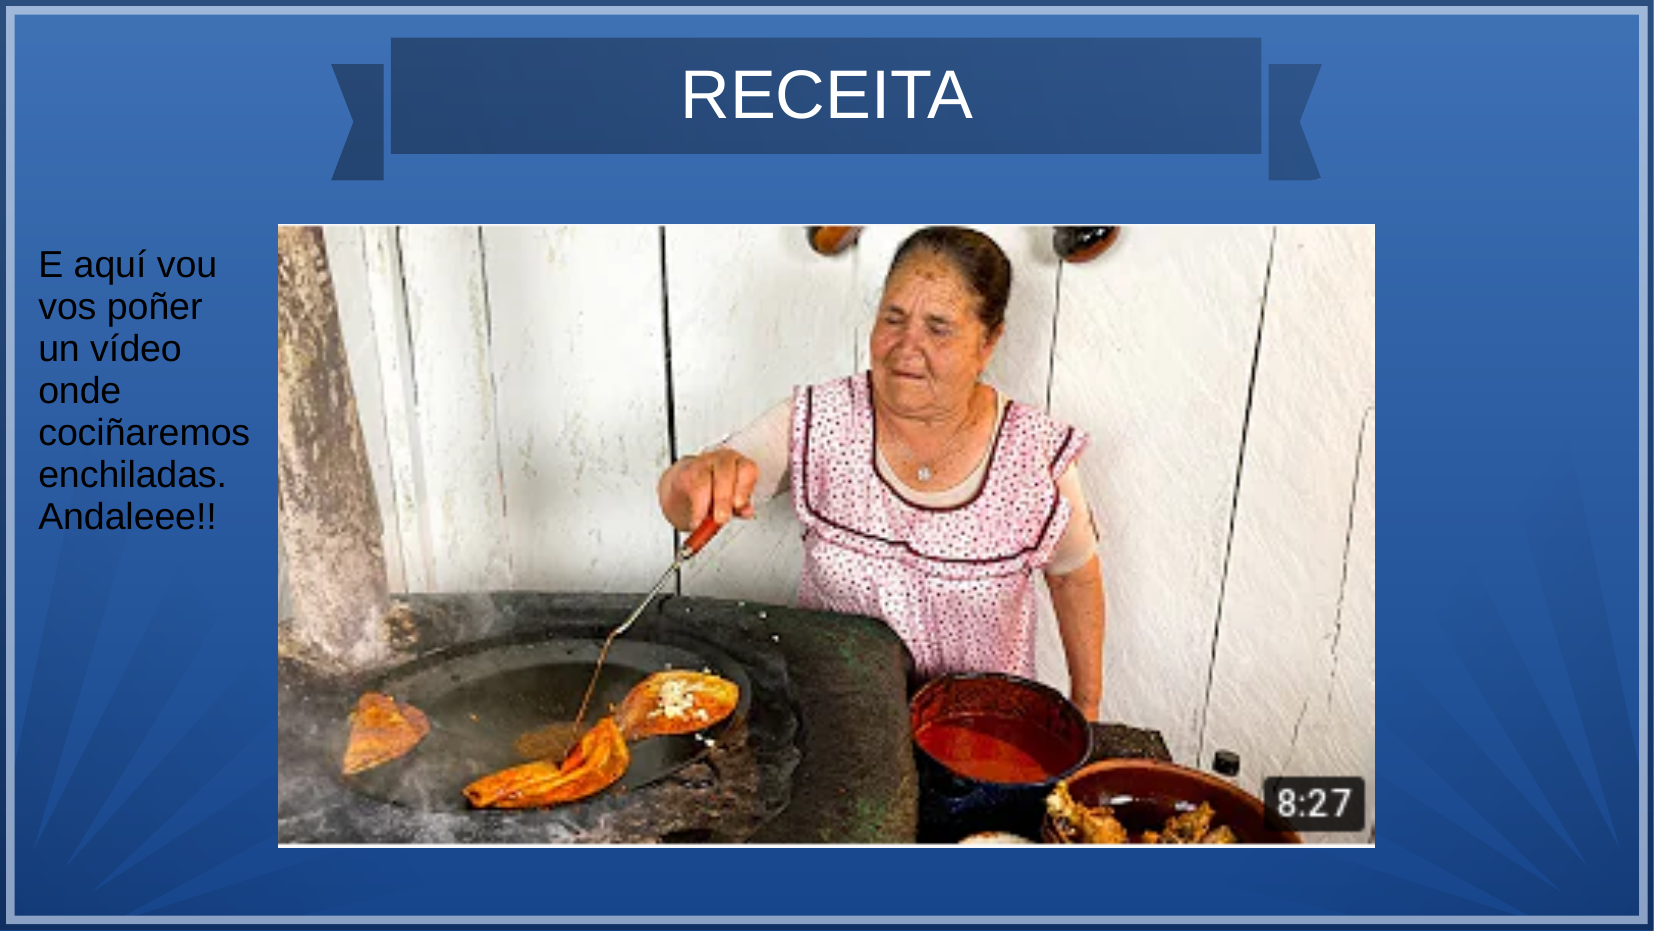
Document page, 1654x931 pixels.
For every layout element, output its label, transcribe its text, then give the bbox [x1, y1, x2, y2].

title RECEITA [389, 35, 1264, 154]
picture [278, 224, 1375, 848]
text_box E aquí vou vos poñer un vídeo onde cociñaremos enchiladas. Andaleee!! [23, 236, 279, 545]
